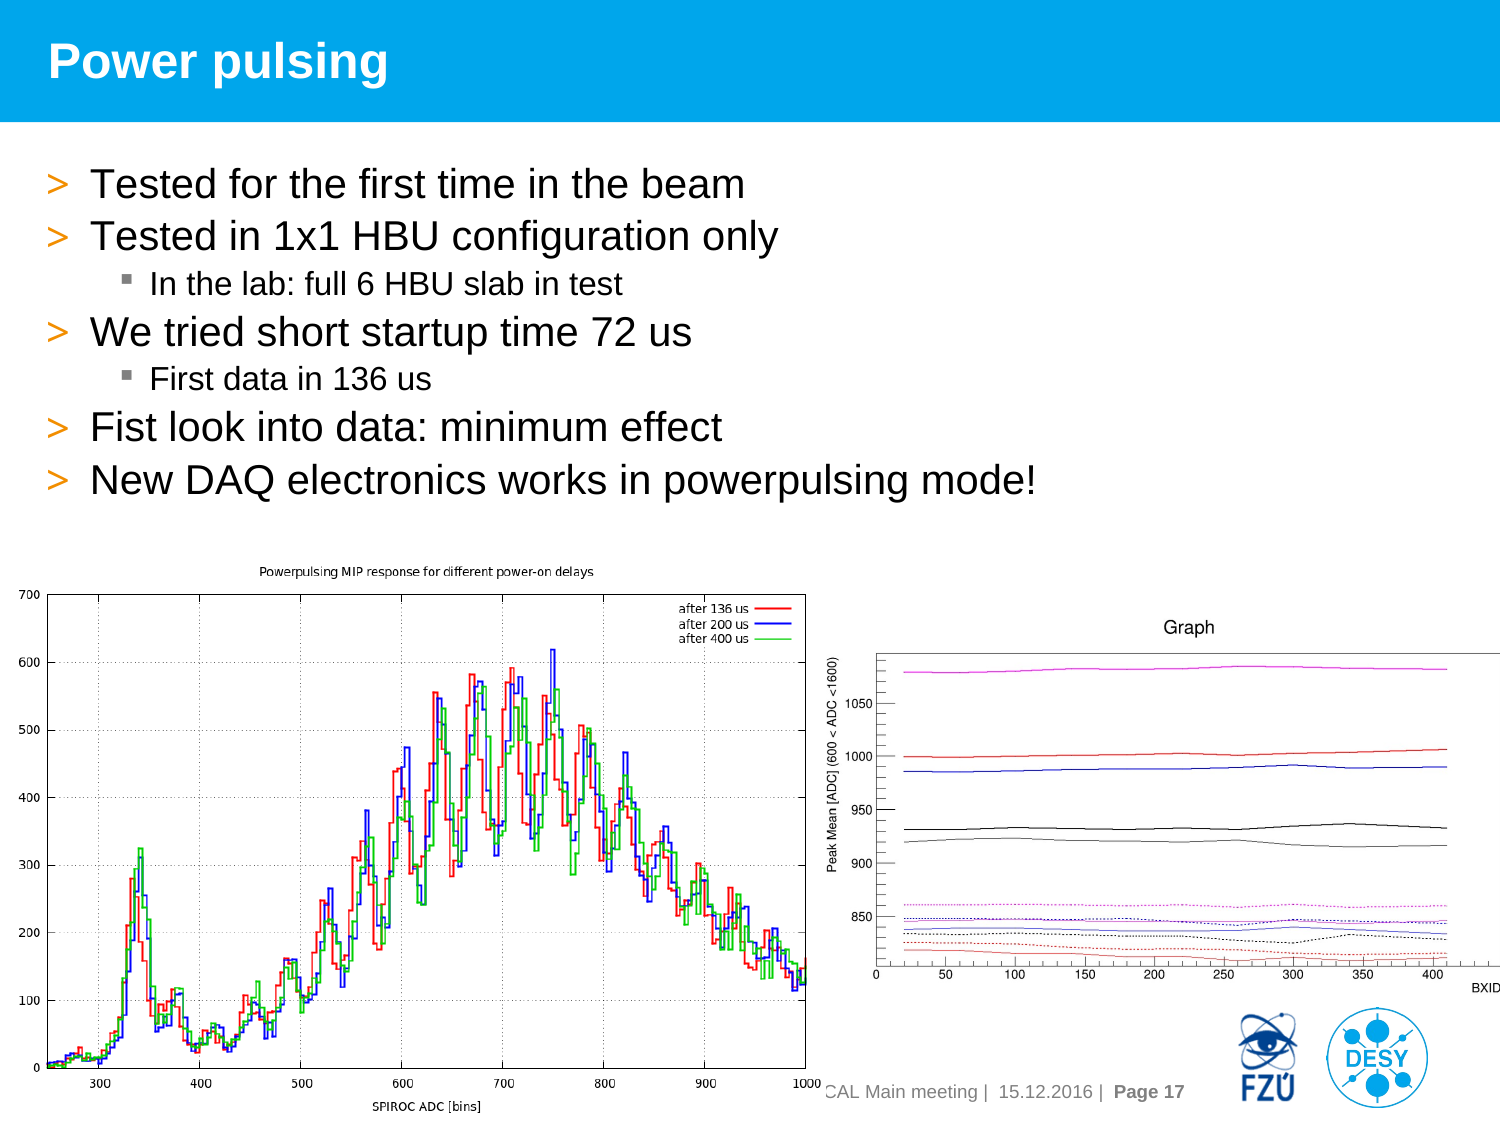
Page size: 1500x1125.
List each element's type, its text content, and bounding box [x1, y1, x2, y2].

picture [0, 548, 1500, 1116]
picture [1326, 1007, 1428, 1108]
title Power pulsing [47, 16, 1446, 107]
list Tested for the first time in the beam Tested in 1x1 HBU configuration only In the lab: full 6 HBU slab in test We tried short startup time 72 us First data in 136 us Fist look into data: minimum effect New DAQ electronics works in powerpulsing mode! [46, 160, 1444, 813]
